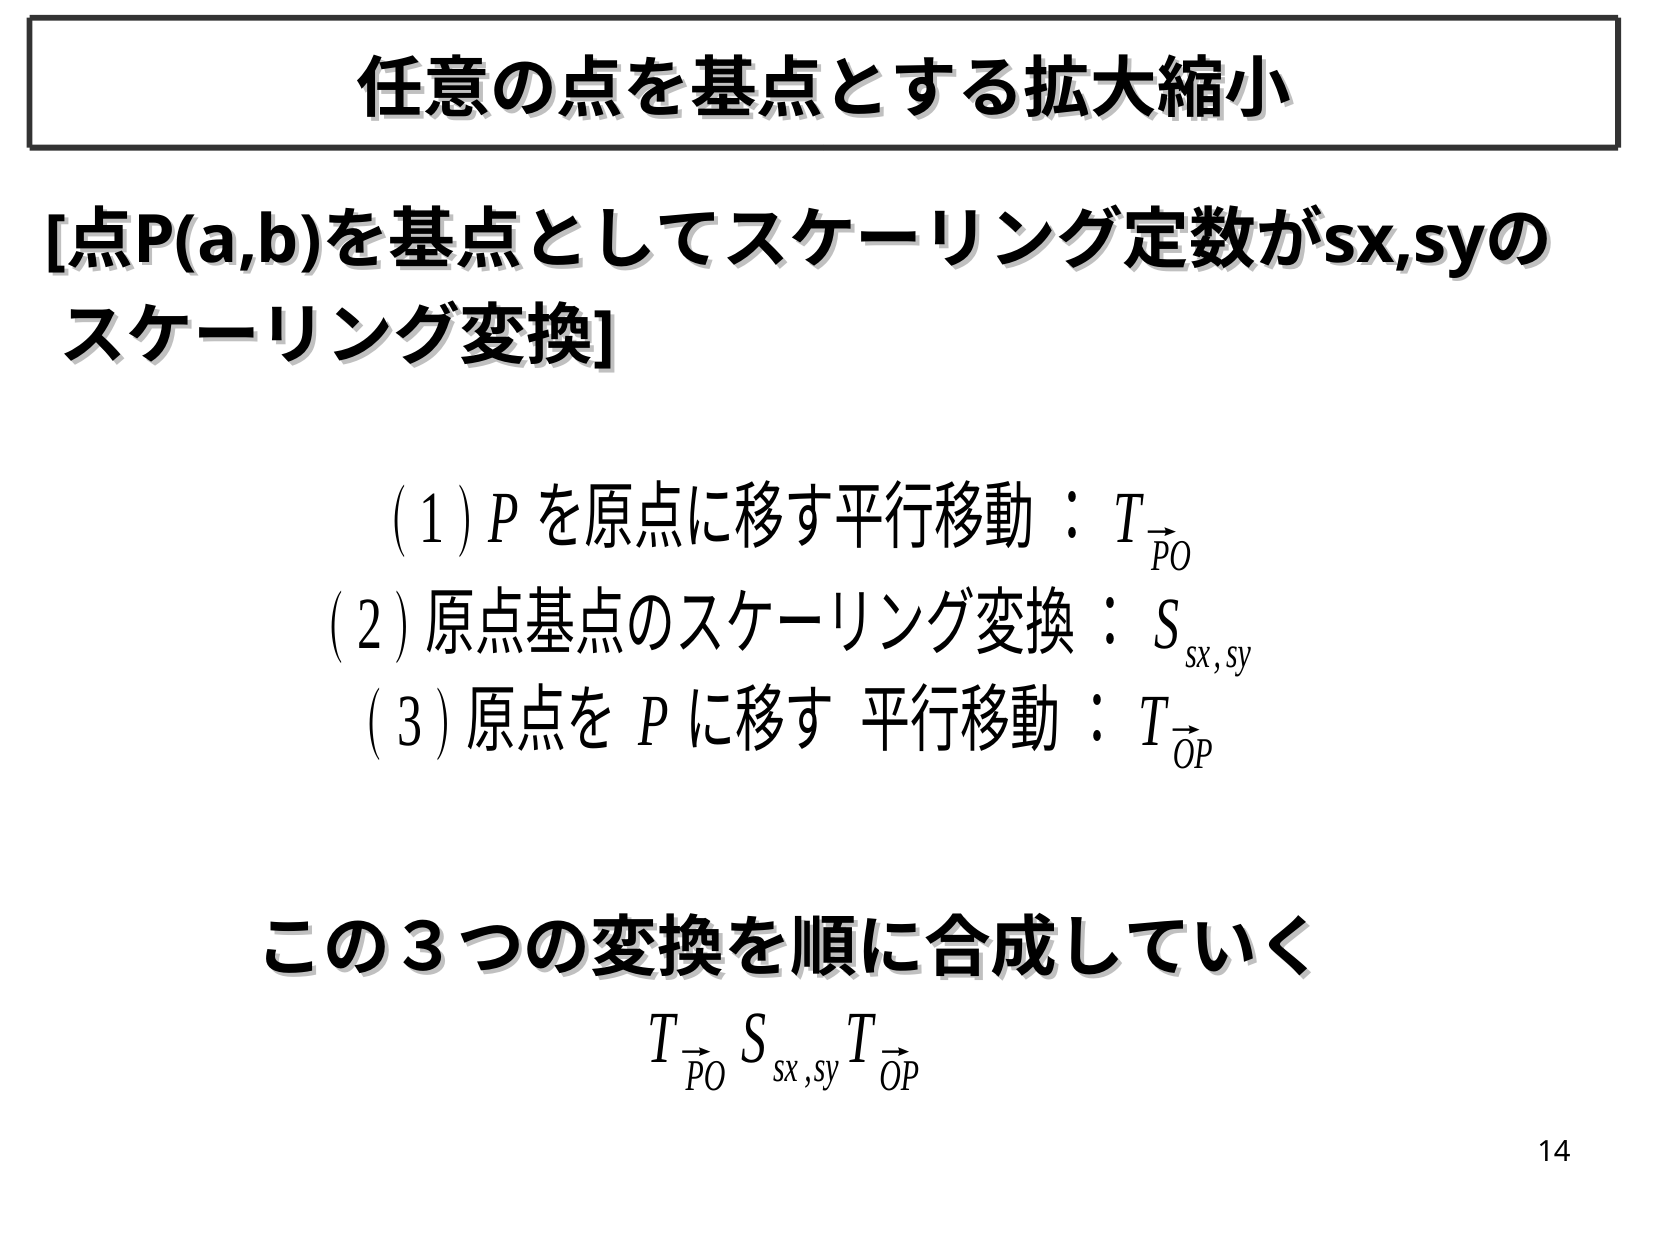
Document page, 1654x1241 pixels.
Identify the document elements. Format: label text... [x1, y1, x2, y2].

text_box [点P(a,b)を基点としてスケーリング定数がsx,syの スケーリング変換] [29, 177, 1573, 340]
text_box 任意の点を基点とする拡大縮小 [29, 17, 1619, 148]
chart [307, 478, 1264, 781]
text_box この３つの変換を順に合成していく [242, 885, 1324, 975]
chart [626, 998, 933, 1099]
